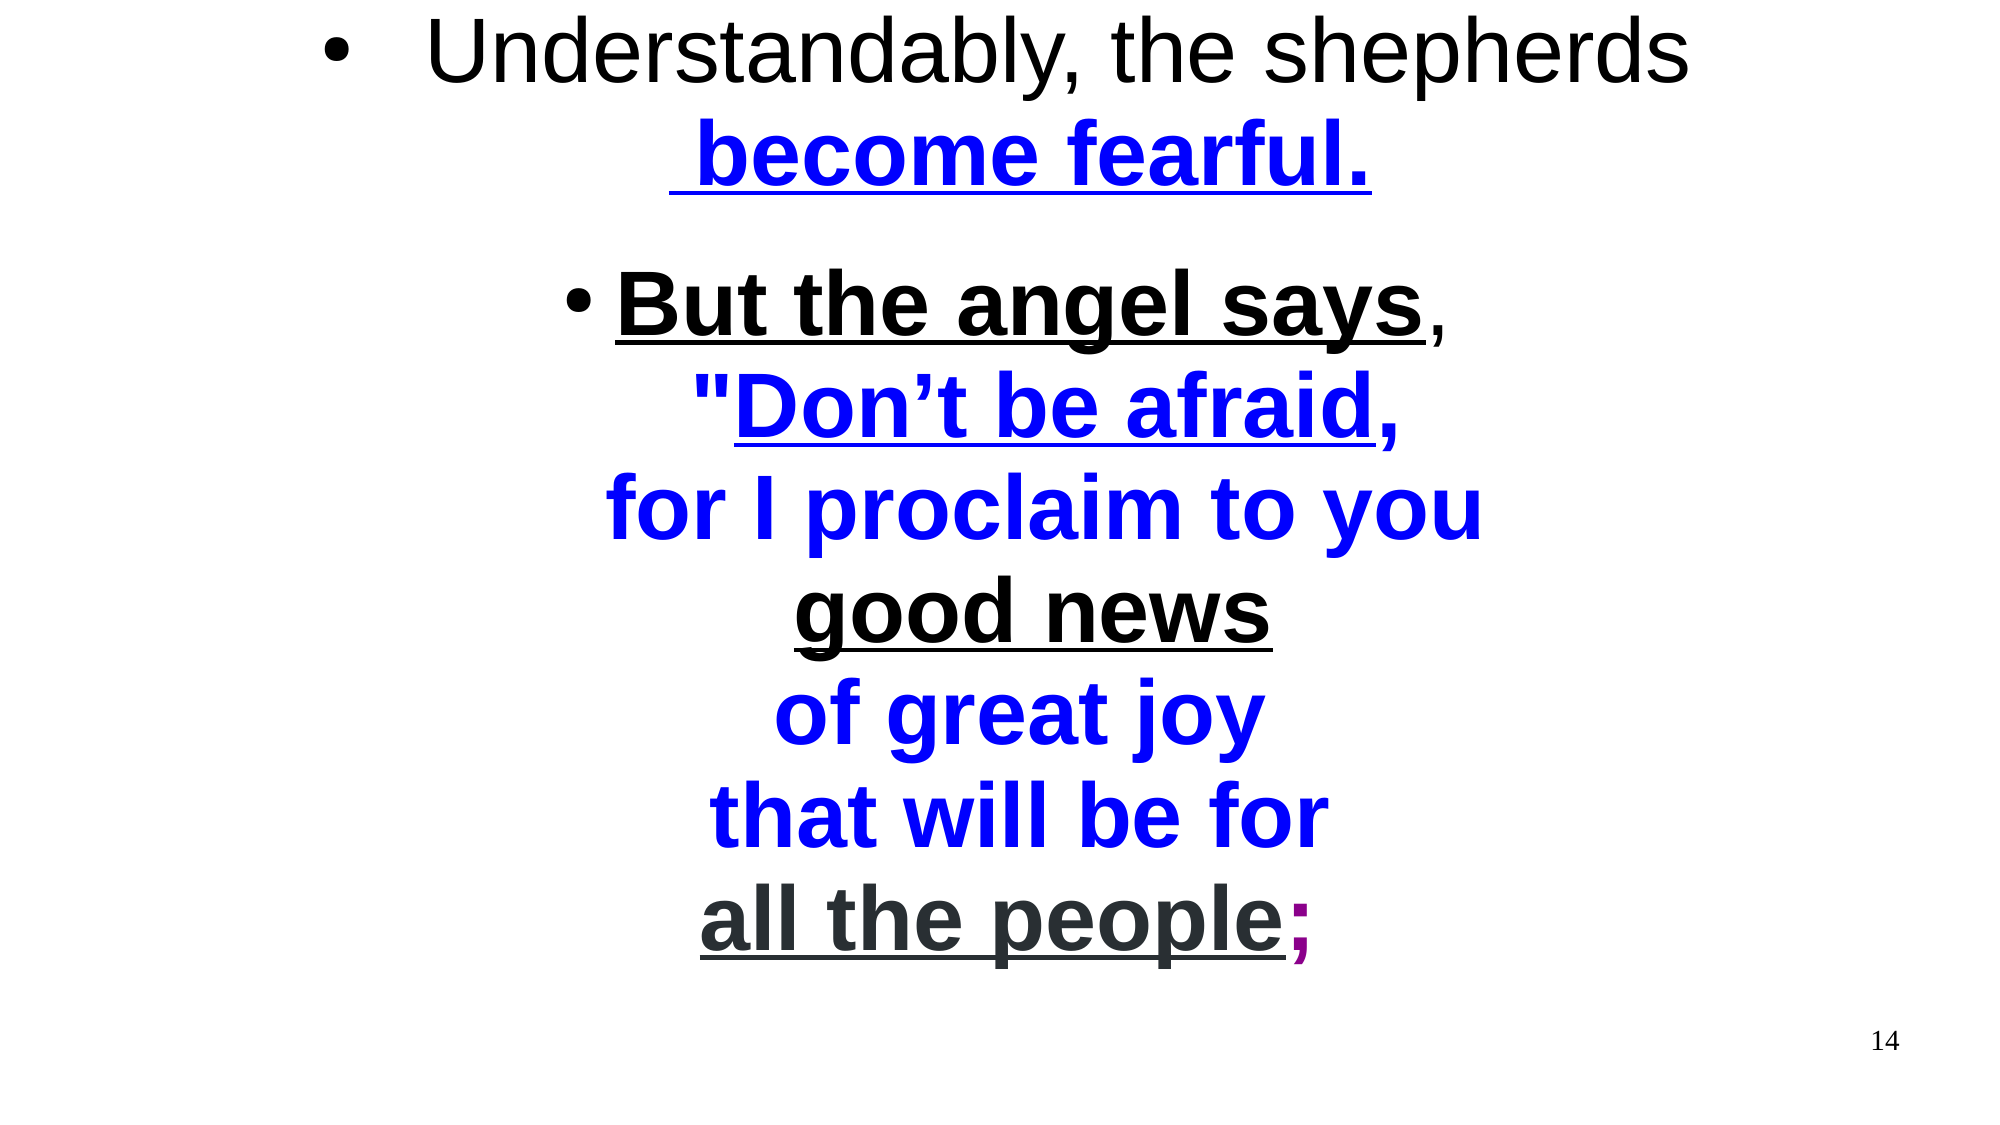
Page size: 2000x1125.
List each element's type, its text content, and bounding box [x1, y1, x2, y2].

list Understandably, the shepherds become fearful. But the angel says, "Don’t be afraid, for I proclaim to you good news of great joy that will be for all the people; [0, 0, 1996, 1123]
